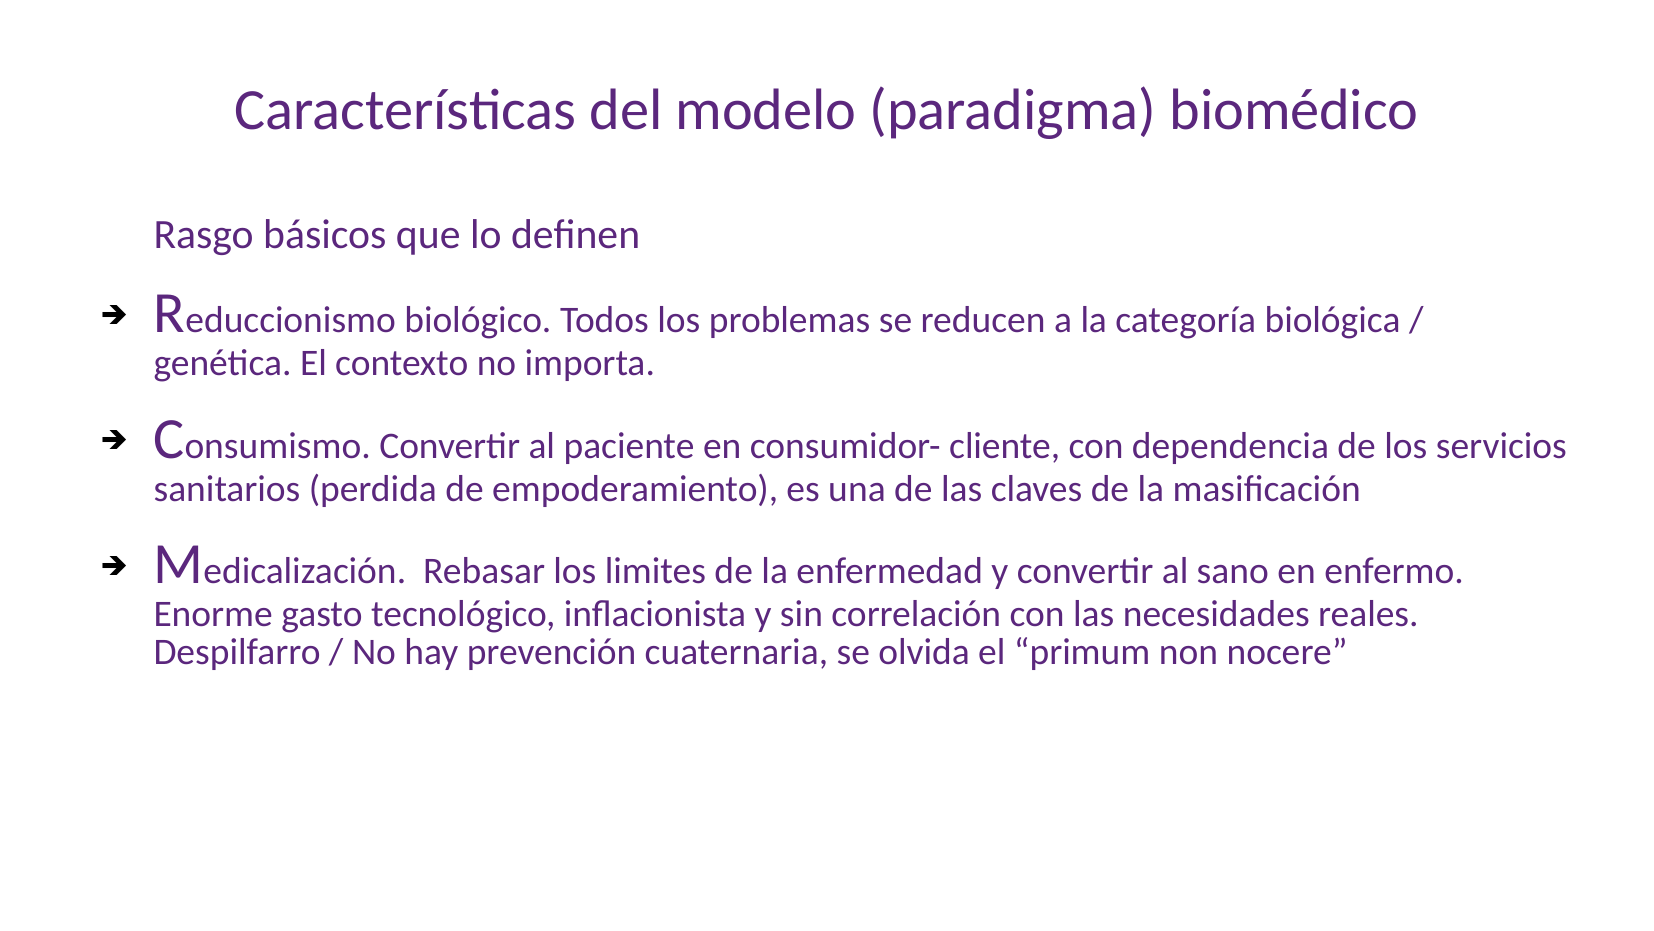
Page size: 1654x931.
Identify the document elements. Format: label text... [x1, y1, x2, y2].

list Rasgo básicos que lo definen Reduccionismo biológico. Todos los problemas se reducen a la categoría biológica / genética. El contexto no importa. Consumismo. Convertir al paciente en consumidor- cliente, con dependencia de los servicios sanitarios (perdida de empoderamiento), es una de las claves de la masificación Medicalización. Rebasar los limites de la enfermedad y convertir al sano en enfermo. Enorme gasto tecnológico, inflacionista y sin correlación con las necesidades reales. Despilfarro / No hay prevención cuaternaria, se olvida el “primum non nocere” [82, 217, 1571, 758]
title Características del modelo (paradigma) biomédico [82, 37, 1571, 193]
